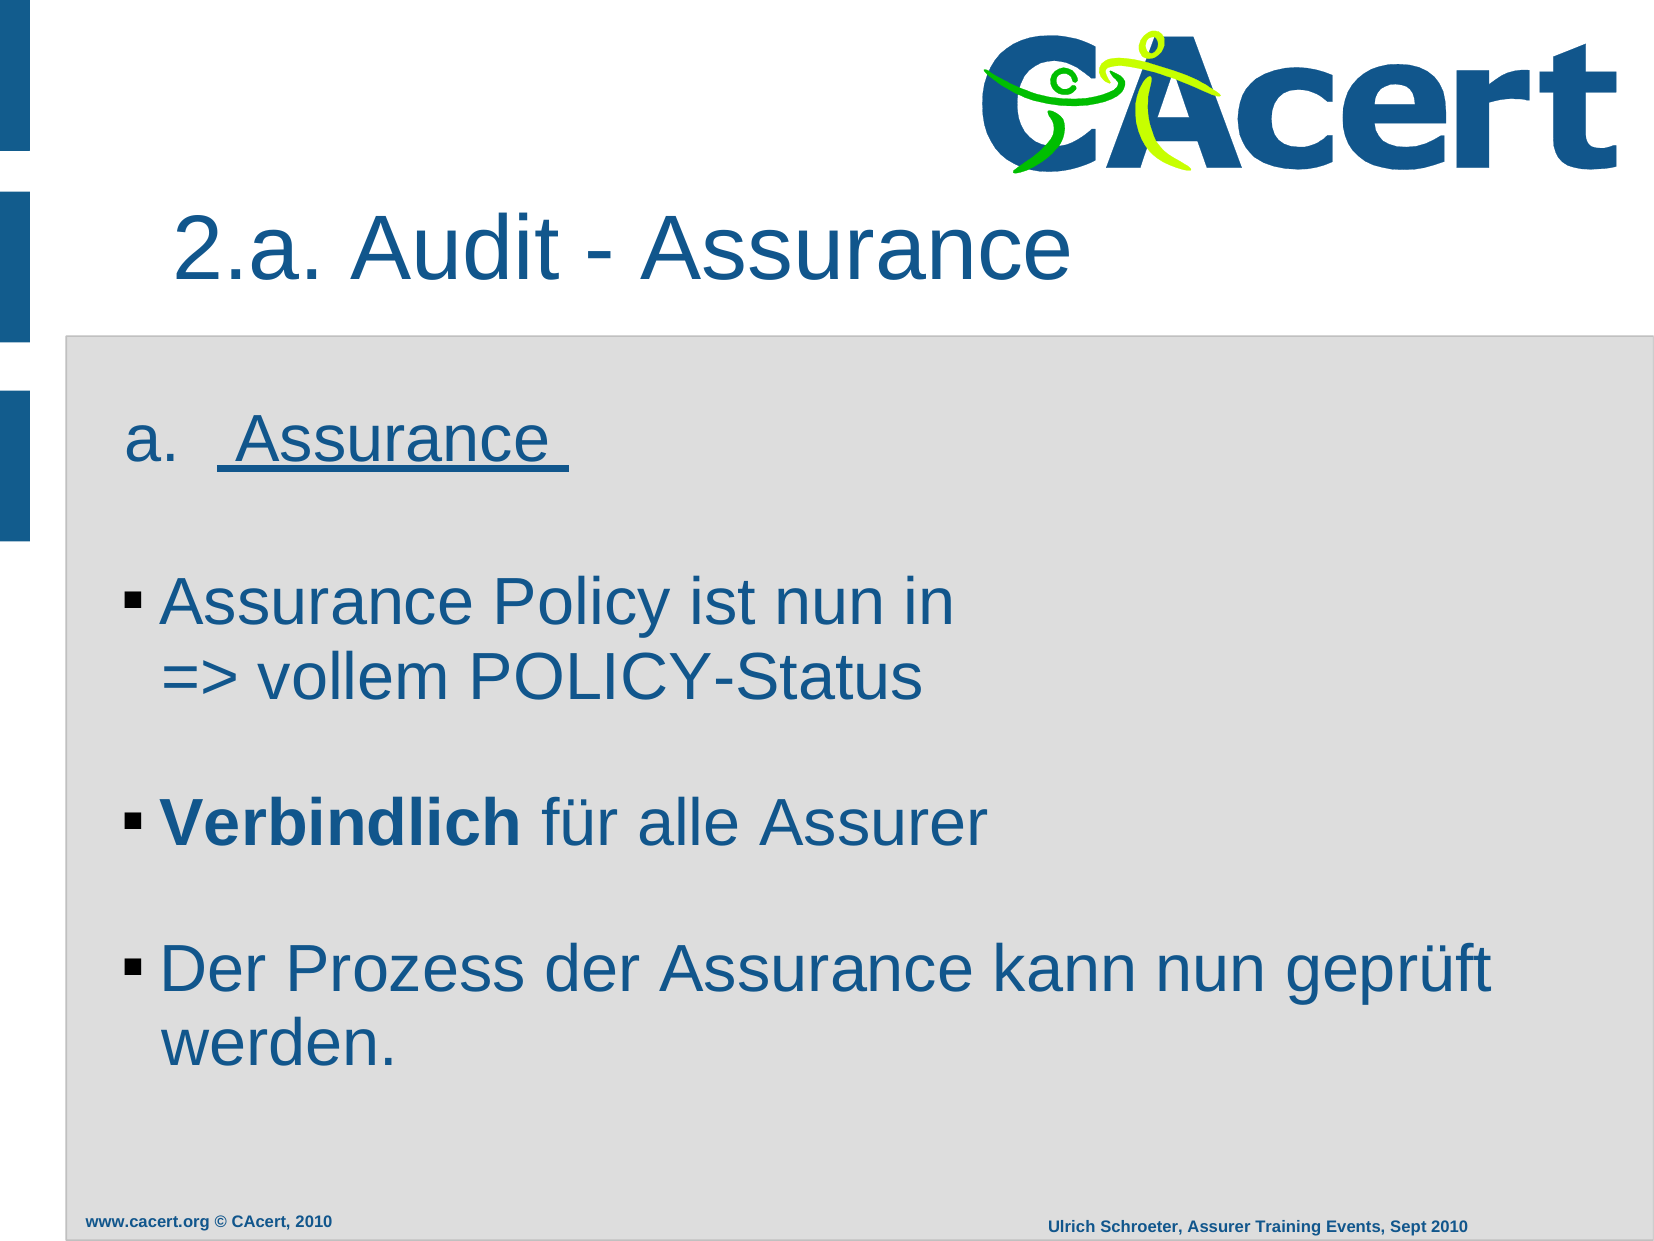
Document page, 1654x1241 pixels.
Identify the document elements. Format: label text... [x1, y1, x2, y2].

text_box 2.a. Audit - Assurance [116, 188, 1080, 307]
text_box a. Assurance Assurance Policy ist nun in => vollem POLICY-Status Verbindlich für alle Assurer Der Prozess der Assurance kann nun geprüft werden. [109, 379, 1509, 1105]
